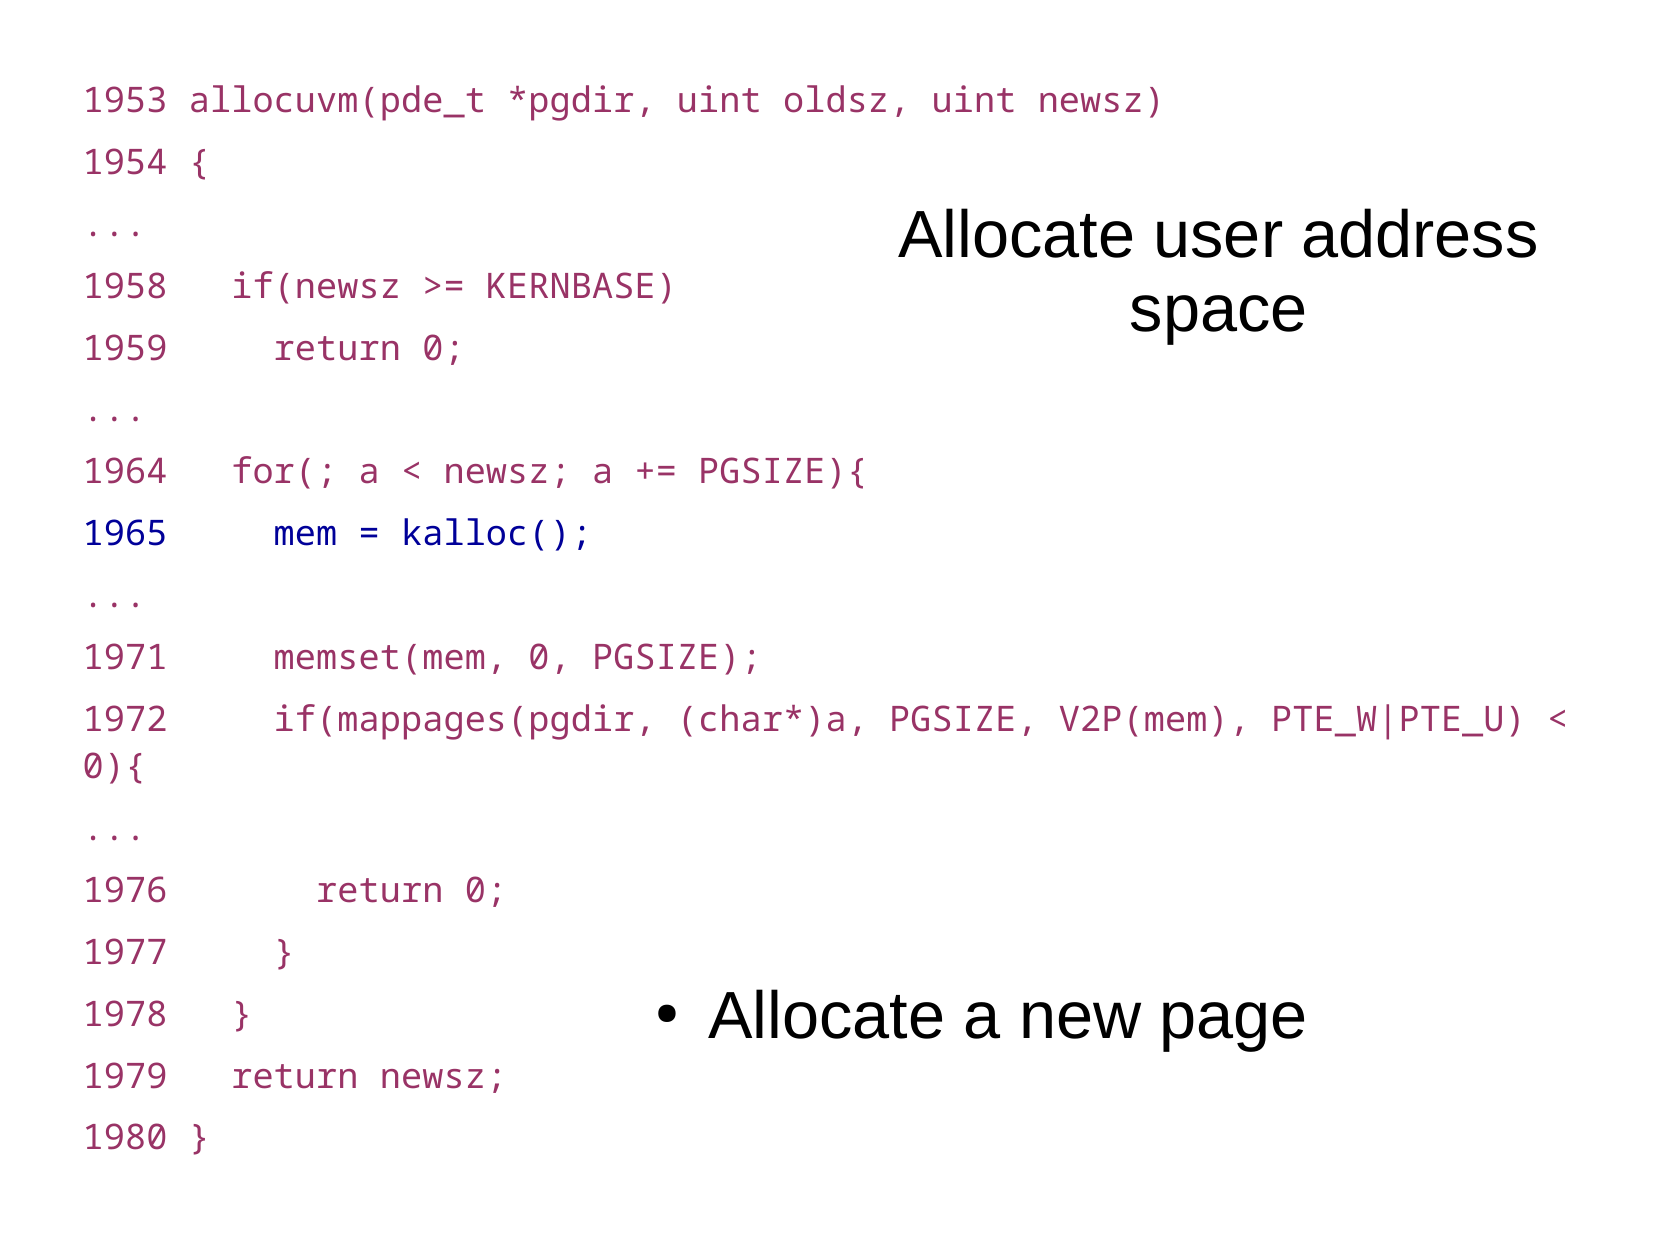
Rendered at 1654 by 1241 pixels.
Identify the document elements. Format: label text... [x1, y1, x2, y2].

list Allocate a new page [637, 978, 1530, 1126]
title Allocate user address space [825, 167, 1613, 376]
list 1953 allocuvm(pde_t *pgdir, uint oldsz, uint newsz) 1954 { ... 1958 if(newsz >= KERNBASE) 1959 return 0; ... 1964 for(; a < newsz; a += PGSIZE){ 1965 mem = kalloc(); ... 1971 memset(mem, 0, PGSIZE); 1972 if(mappages(pgdir, (char*)a, PGSIZE, V2P(mem), PTE_W|PTE_U) < 0){ ... 1976 return 0; 1977 } 1978 } 1979 return newsz; 1980 } [82, 75, 1571, 1163]
